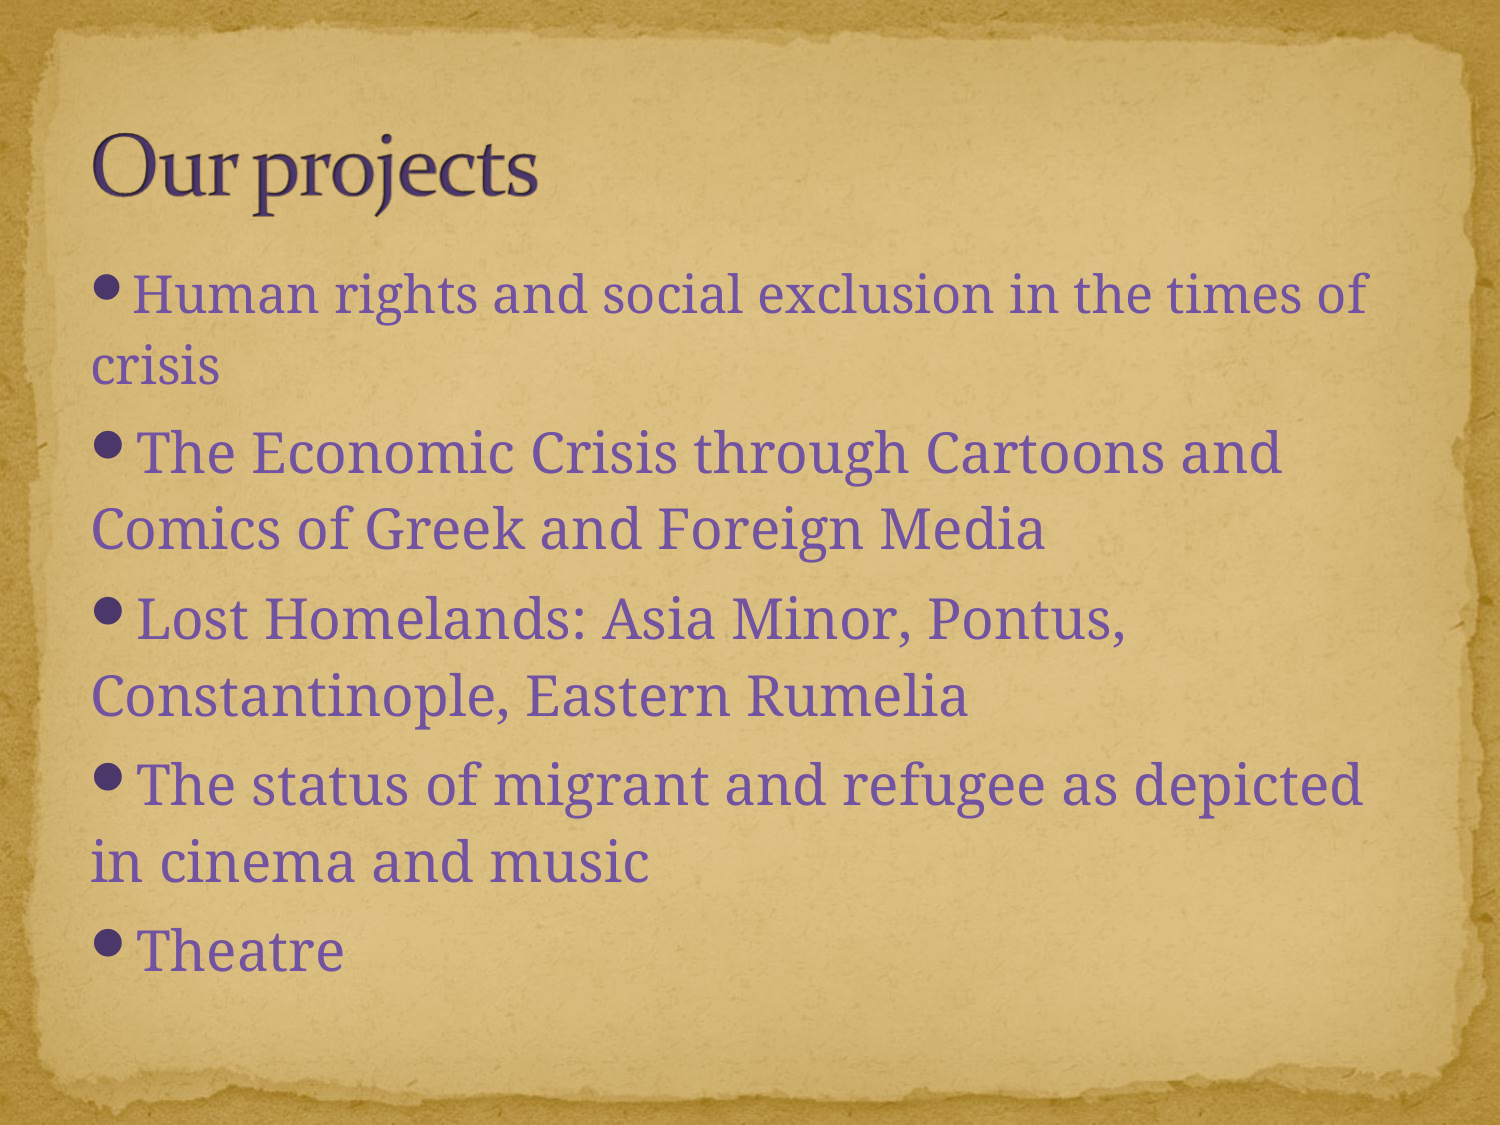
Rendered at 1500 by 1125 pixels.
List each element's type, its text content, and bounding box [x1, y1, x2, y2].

list Human rights and social exclusion in the times of crisis The Economic Crisis through Cartoons and Comics of Greek and Foreign Media Lost Homelands: Asia Minor, Pontus, Constantinople, Eastern Rumelia The status of migrant and refugee as depicted in cinema and music Theatre [75, 249, 1426, 1000]
picture [35, 23, 1427, 227]
